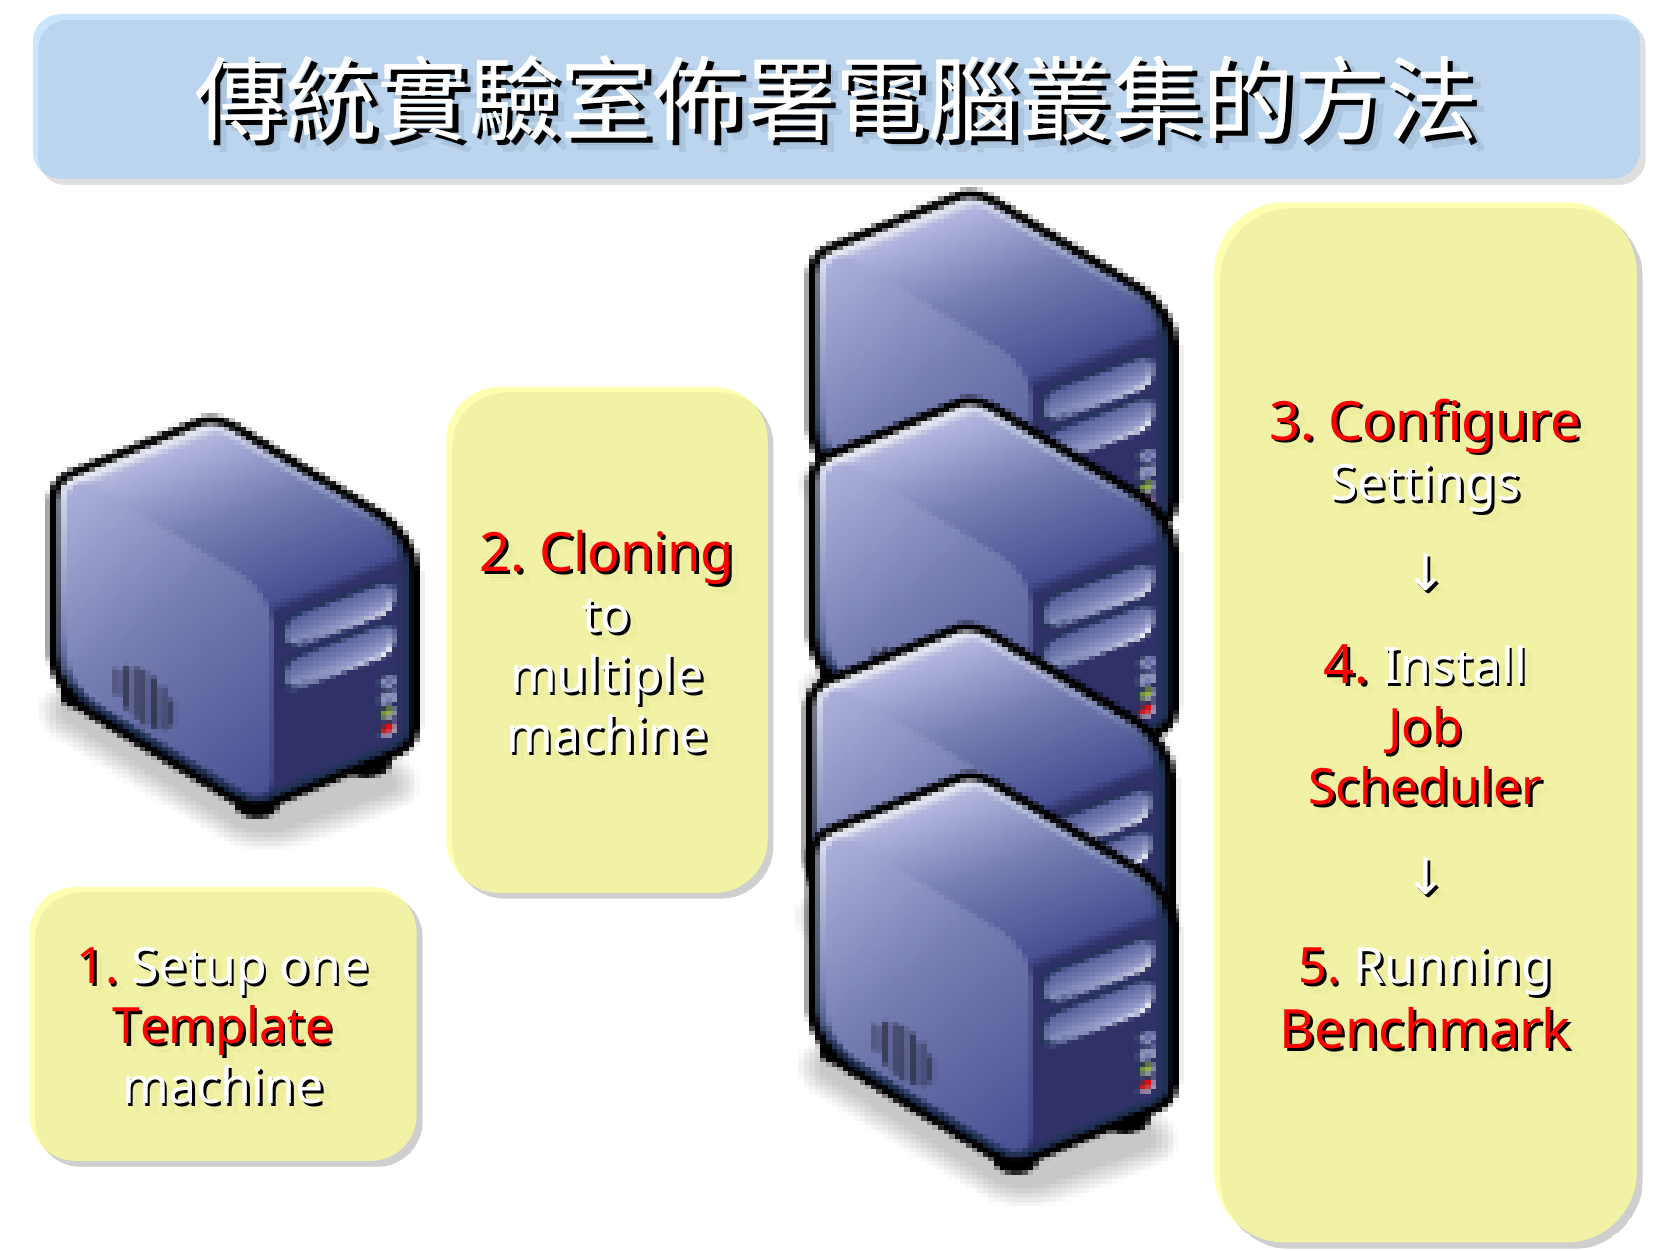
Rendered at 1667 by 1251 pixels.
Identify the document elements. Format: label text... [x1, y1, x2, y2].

text_box 3. Configure Settings ↓ 4. Install Job Scheduler ↓ 5. Running Benchmark [1214, 202, 1637, 1243]
text_box 2. Cloning to multiple machine [446, 386, 768, 893]
picture [773, 174, 1224, 1251]
picture [17, 400, 465, 905]
text_box 傳統實驗室佈署電腦叢集的方法 [32, 14, 1640, 179]
text_box 1. Setup one Template machine [29, 886, 417, 1161]
